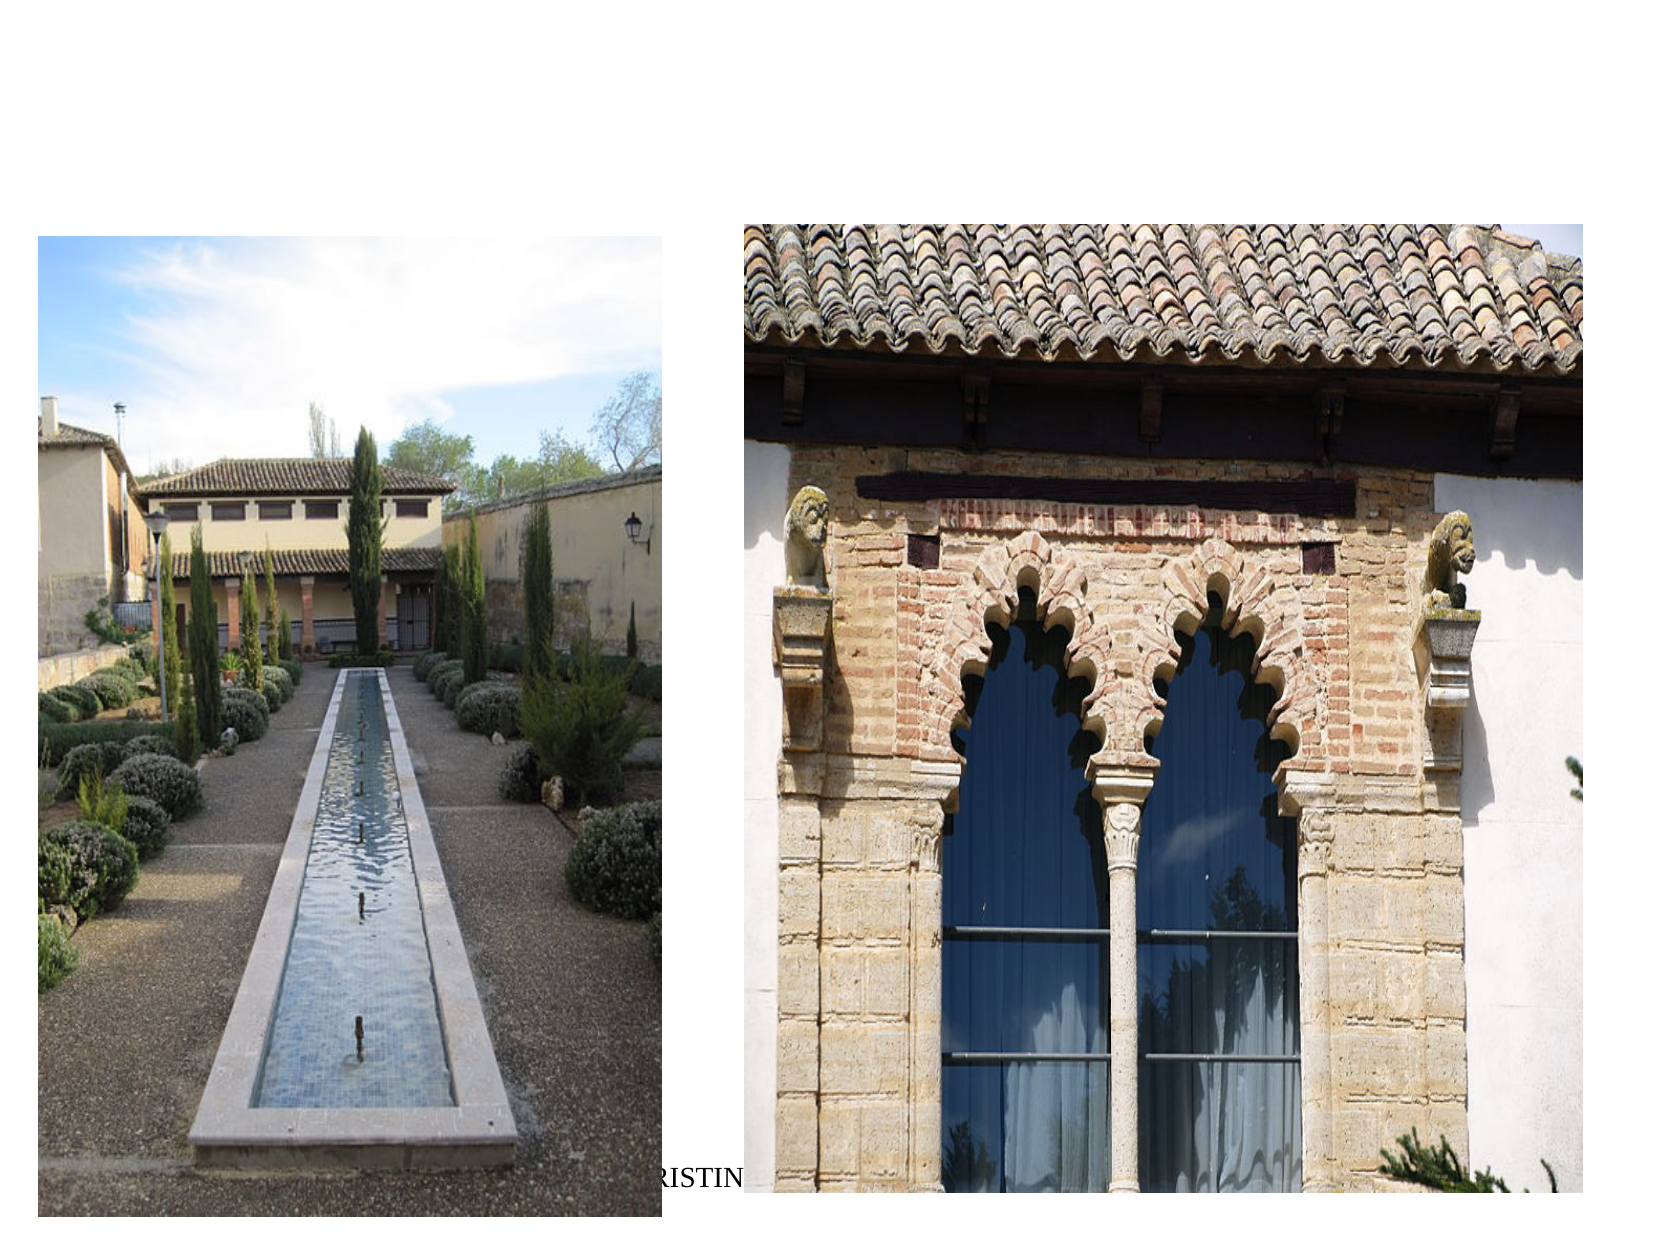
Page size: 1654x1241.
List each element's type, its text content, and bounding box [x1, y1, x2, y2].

picture [38, 236, 662, 1217]
picture [744, 224, 1583, 1193]
title MONASTERIO DE LAS CLARAS [82, 49, 1571, 257]
